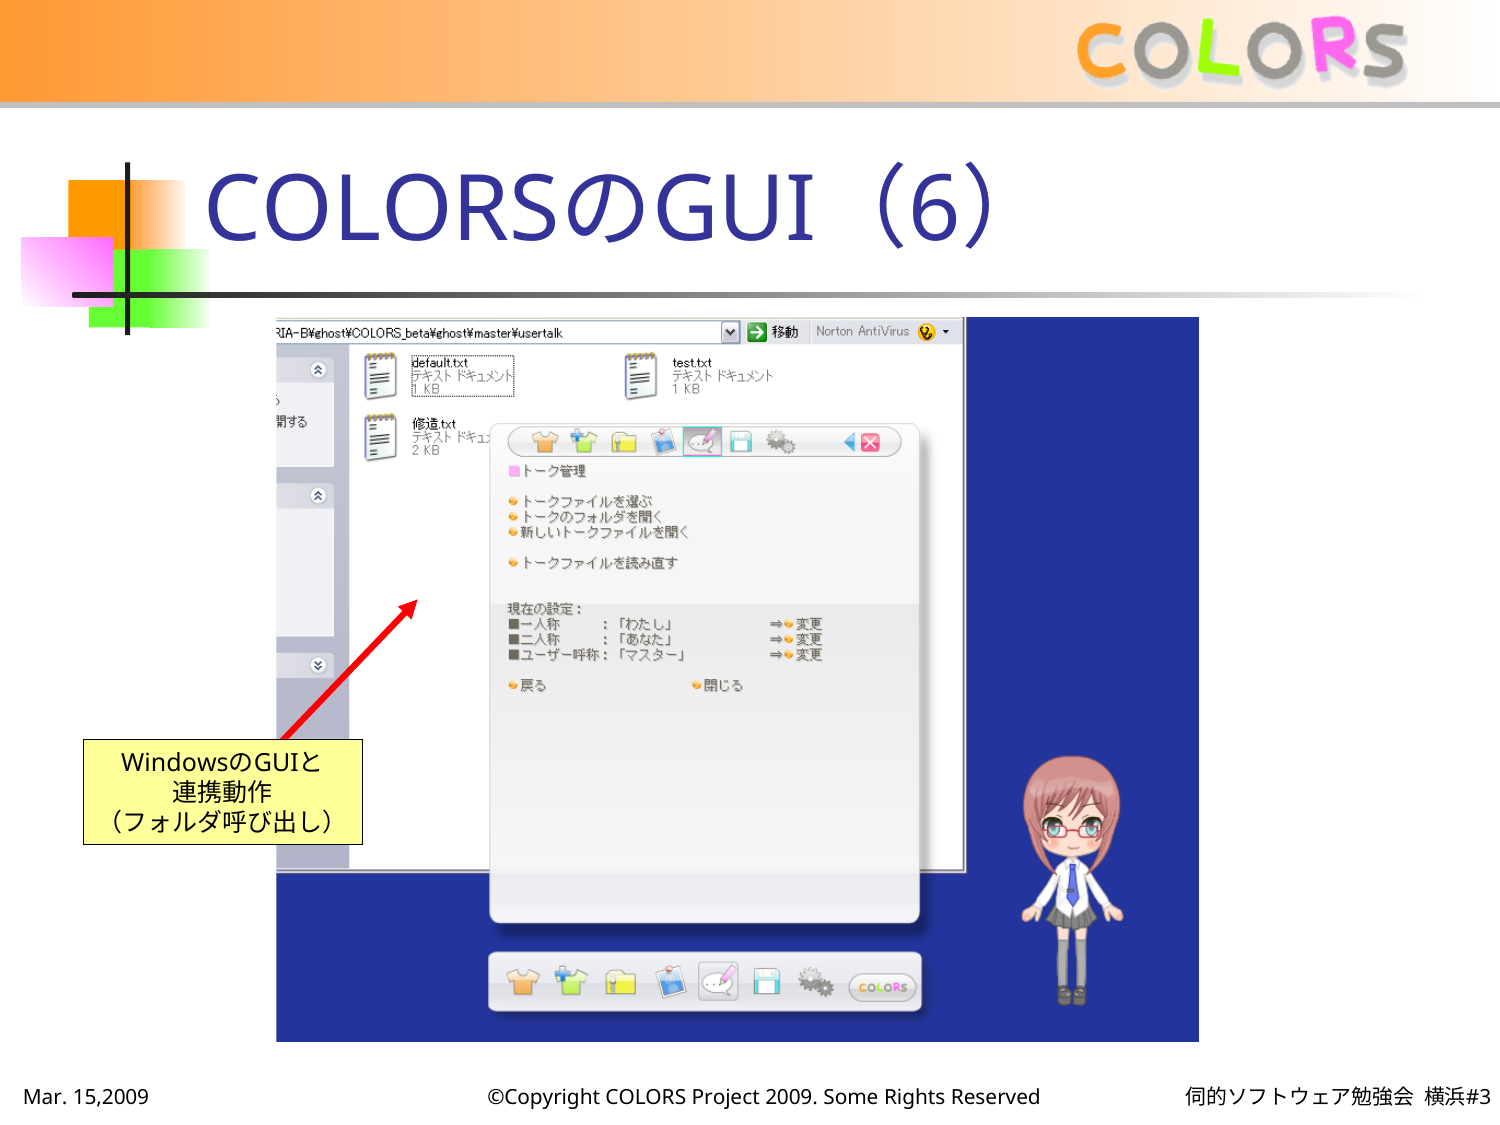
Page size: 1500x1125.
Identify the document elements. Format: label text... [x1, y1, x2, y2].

title COLORSのGUI（6） [188, 35, 1468, 276]
text_box WindowsのGUIと 連携動作 （フォルダ呼び出し） [82, 738, 363, 845]
picture [276, 317, 1199, 1042]
